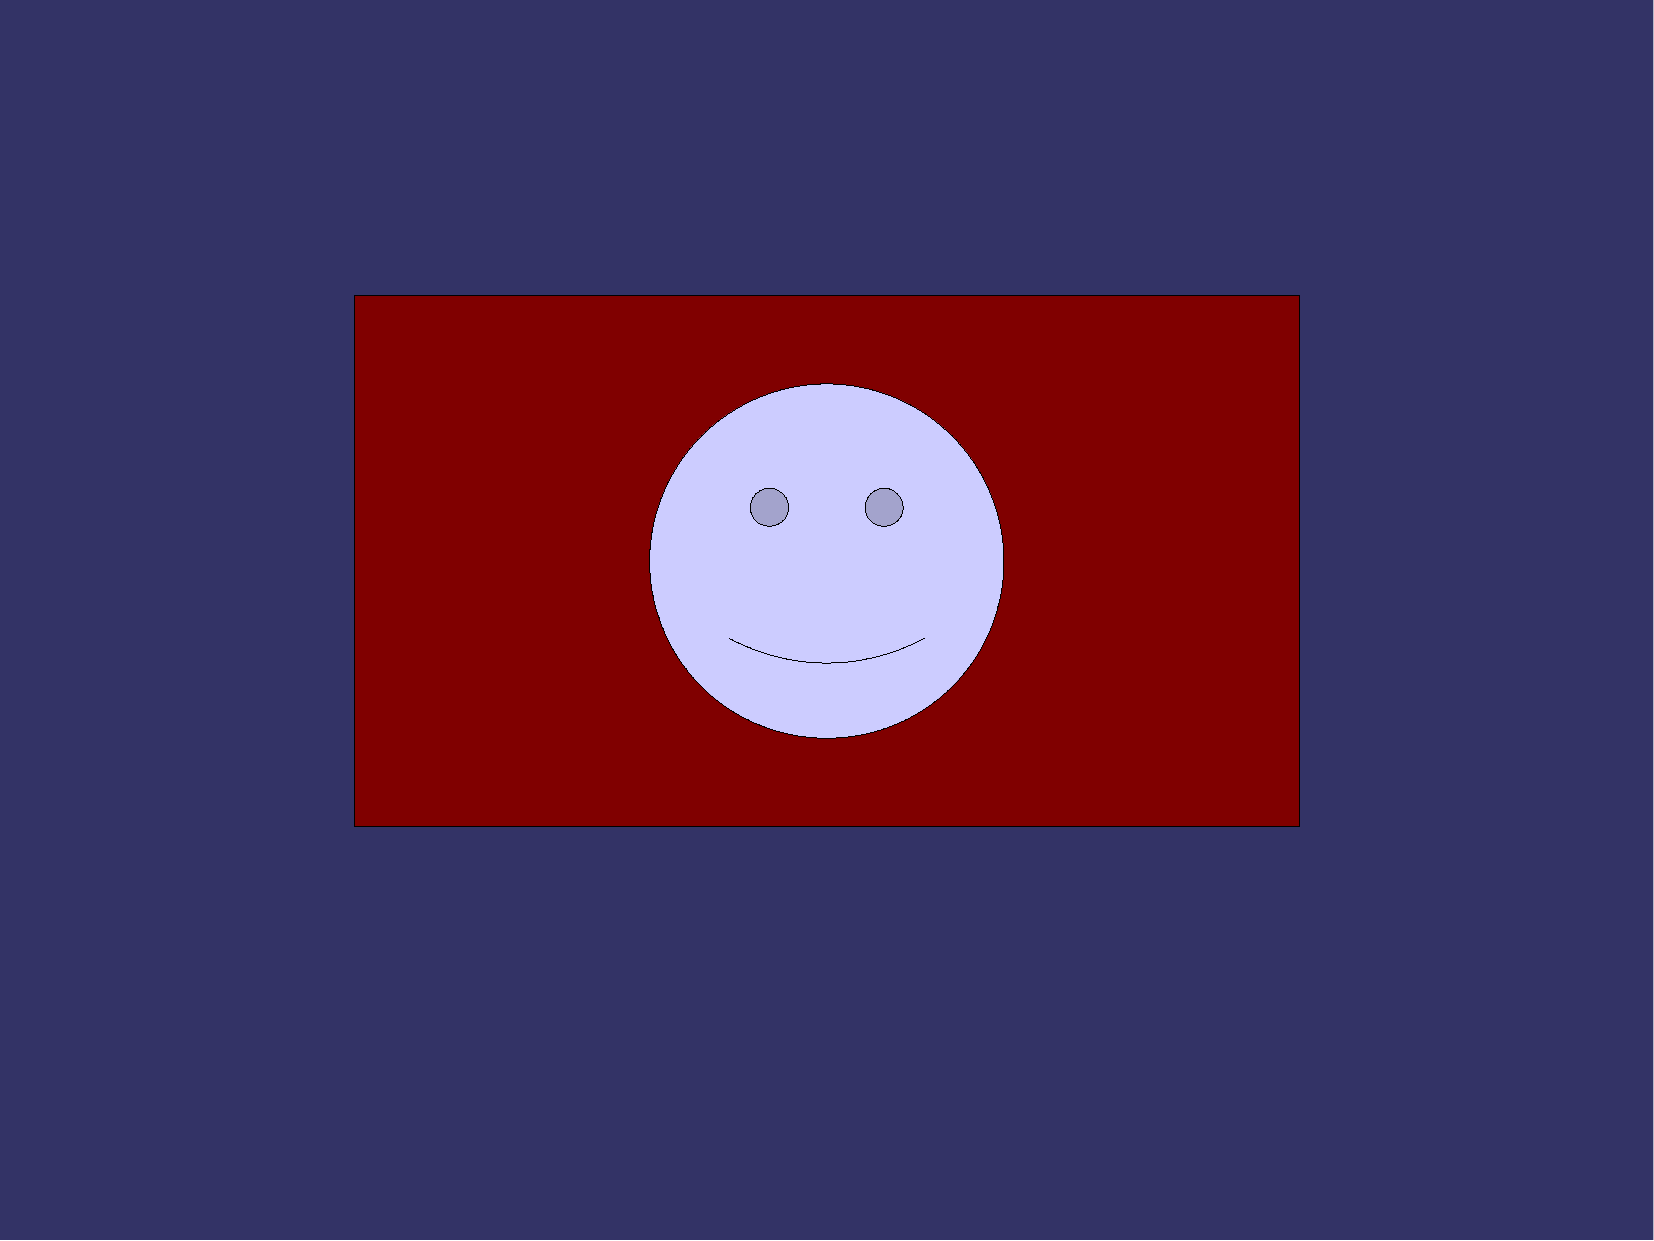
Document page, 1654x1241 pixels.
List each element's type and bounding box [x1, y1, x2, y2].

text_box [354, 295, 1300, 827]
